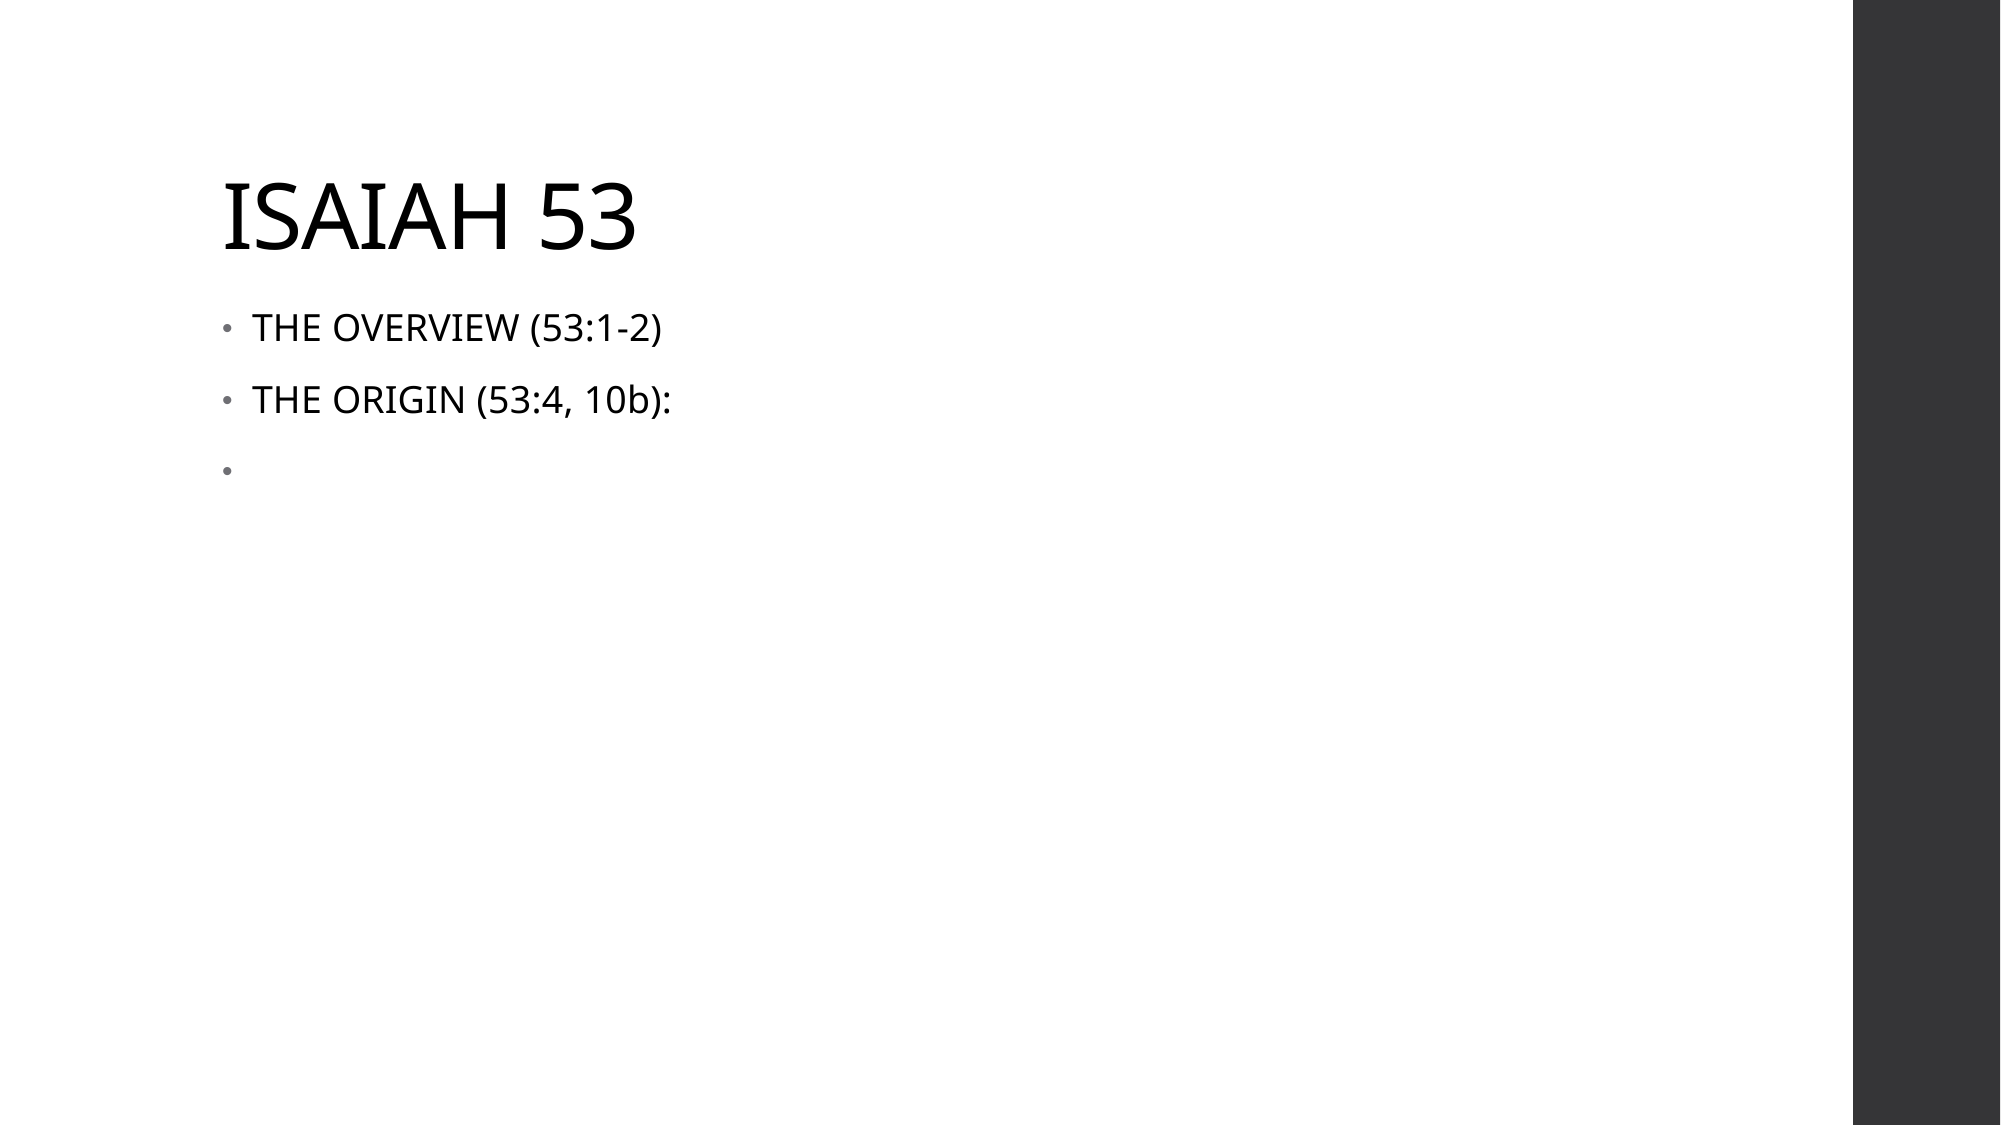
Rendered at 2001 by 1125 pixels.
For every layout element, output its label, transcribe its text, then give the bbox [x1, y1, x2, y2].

title ISAIAH 53 [206, 60, 1797, 278]
list THE OVERVIEW (53:1-2) THE ORIGIN (53:4, 10b): [206, 299, 1617, 1014]
